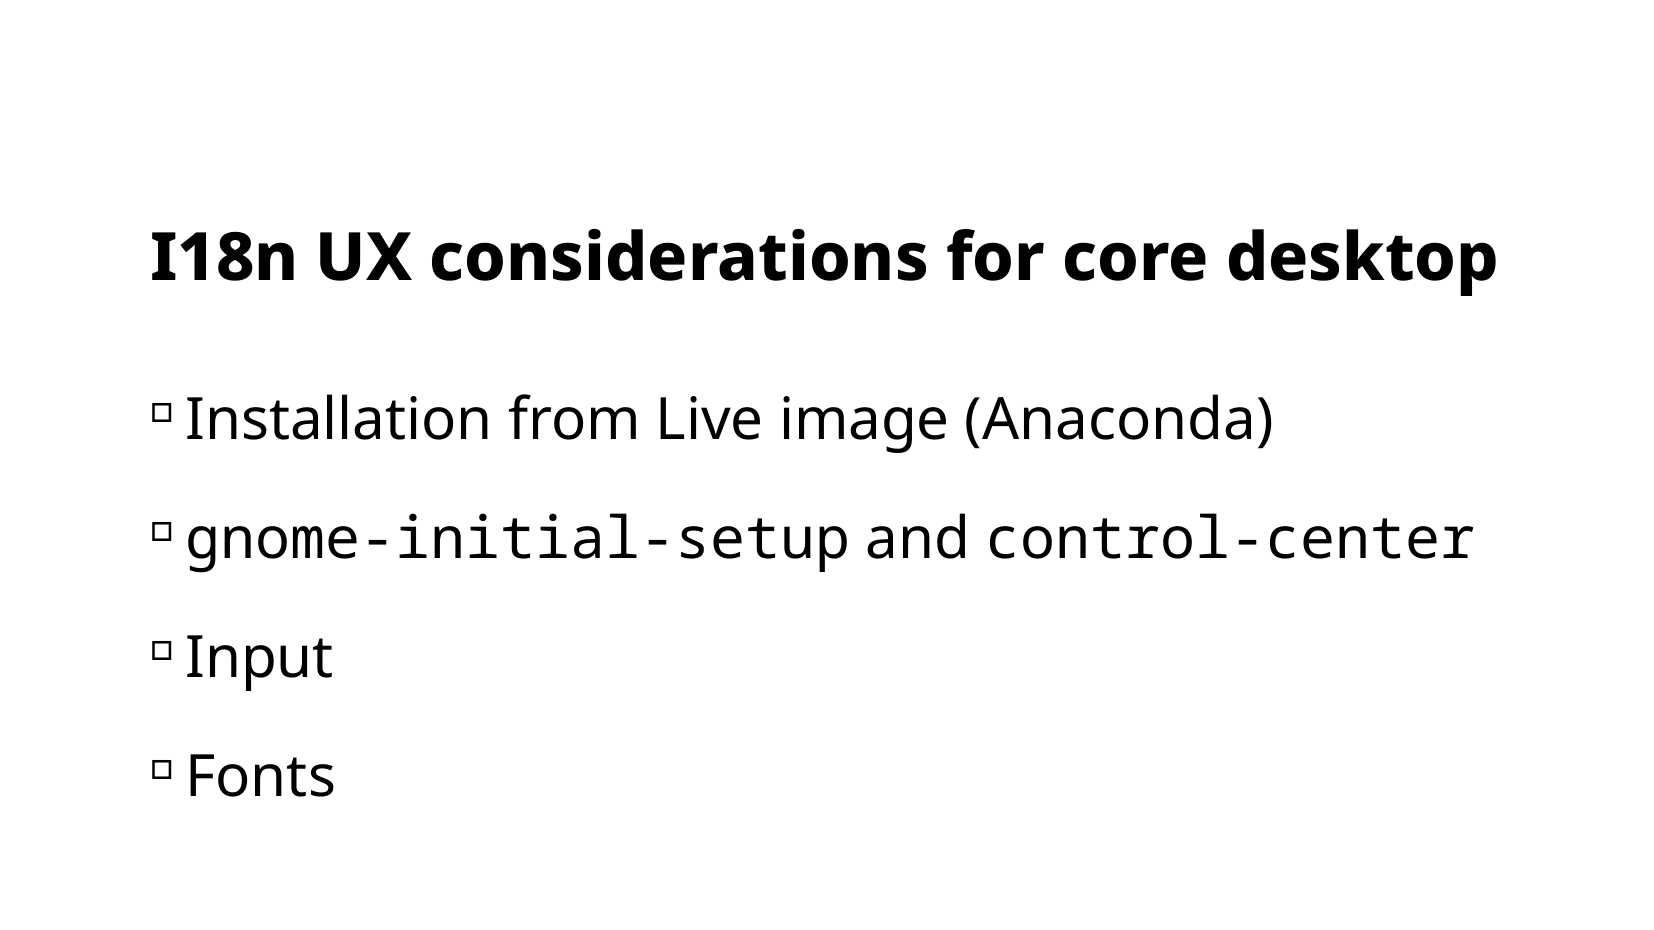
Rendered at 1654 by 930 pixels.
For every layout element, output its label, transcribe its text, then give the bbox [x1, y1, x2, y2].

subtitle Installation from Live image (Anaconda) gnome-initial-setup and control-center Input Fonts [150, 337, 1501, 877]
title I18n UX considerations for core desktop [150, 144, 1501, 301]
